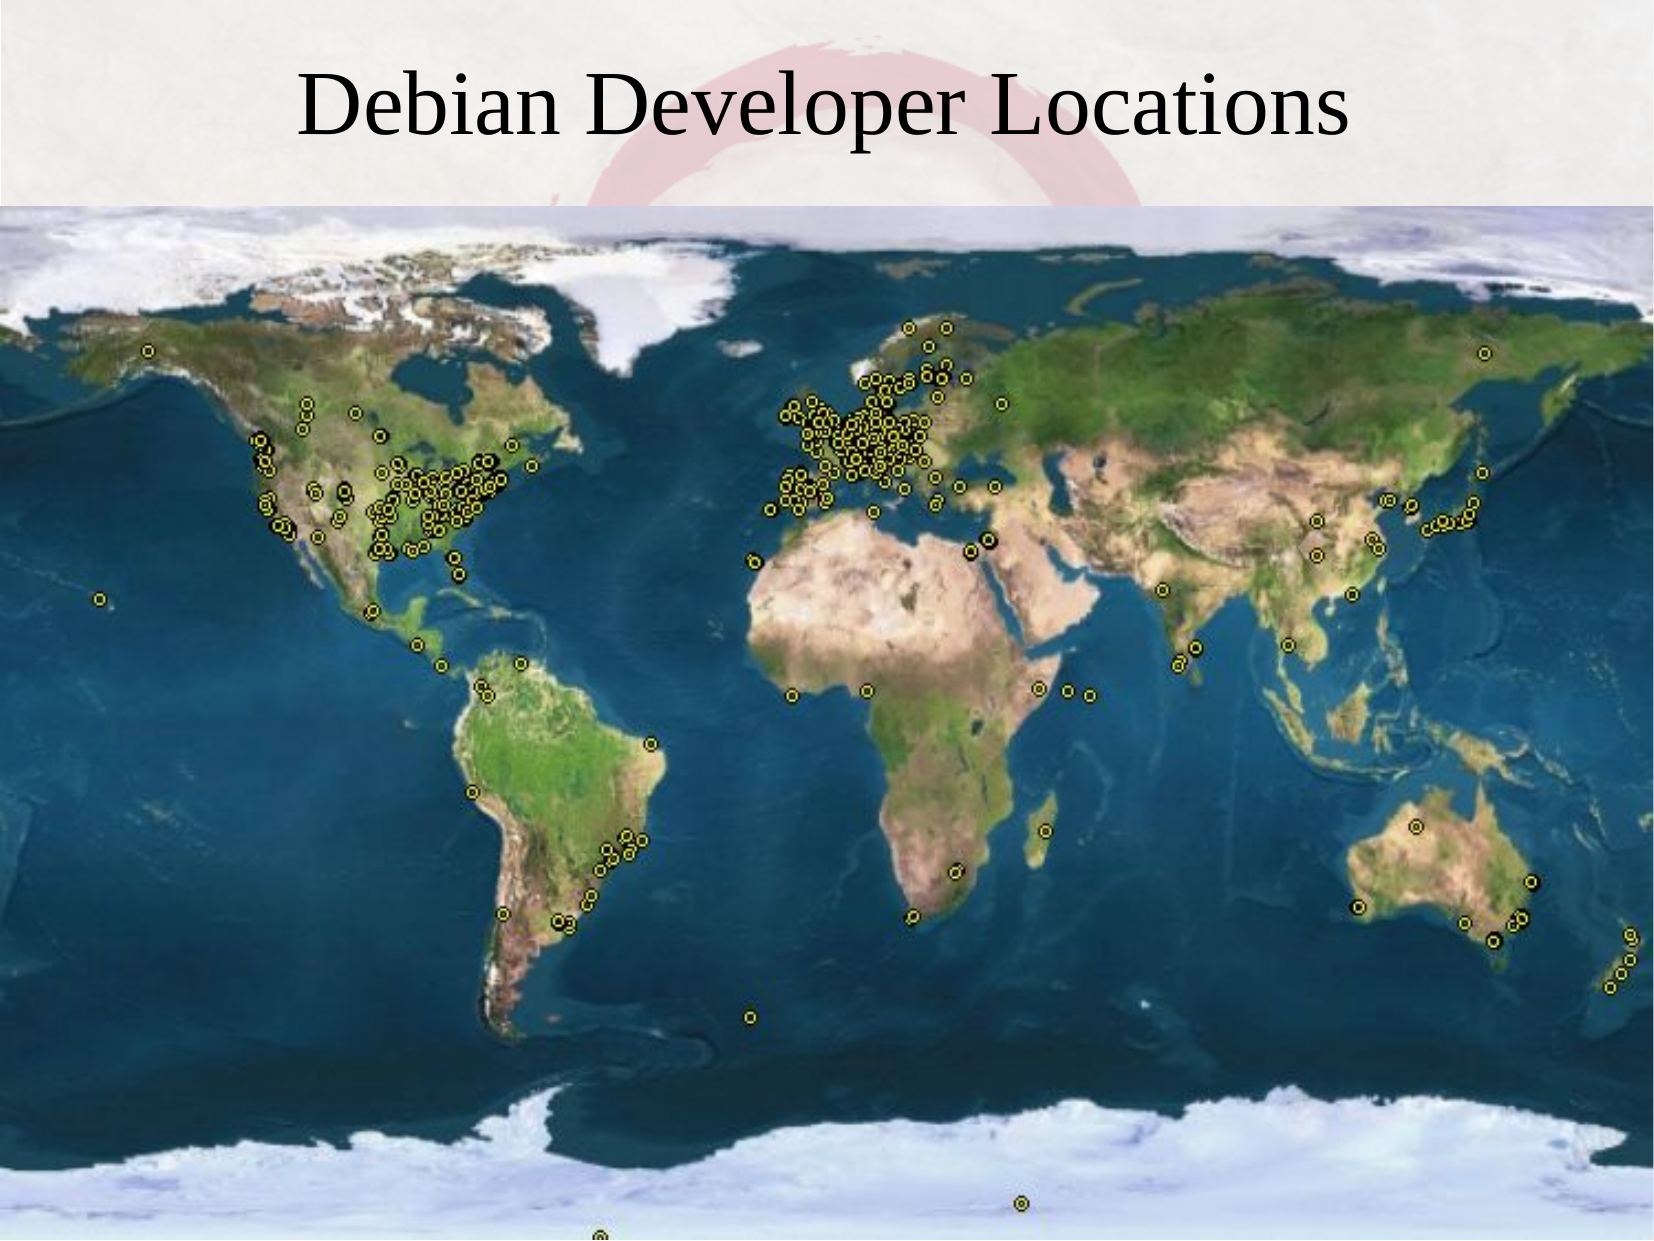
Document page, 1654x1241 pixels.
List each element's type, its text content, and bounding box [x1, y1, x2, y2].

picture [0, 0, 1654, 1241]
title Debian Developer Locations [118, 0, 1531, 206]
